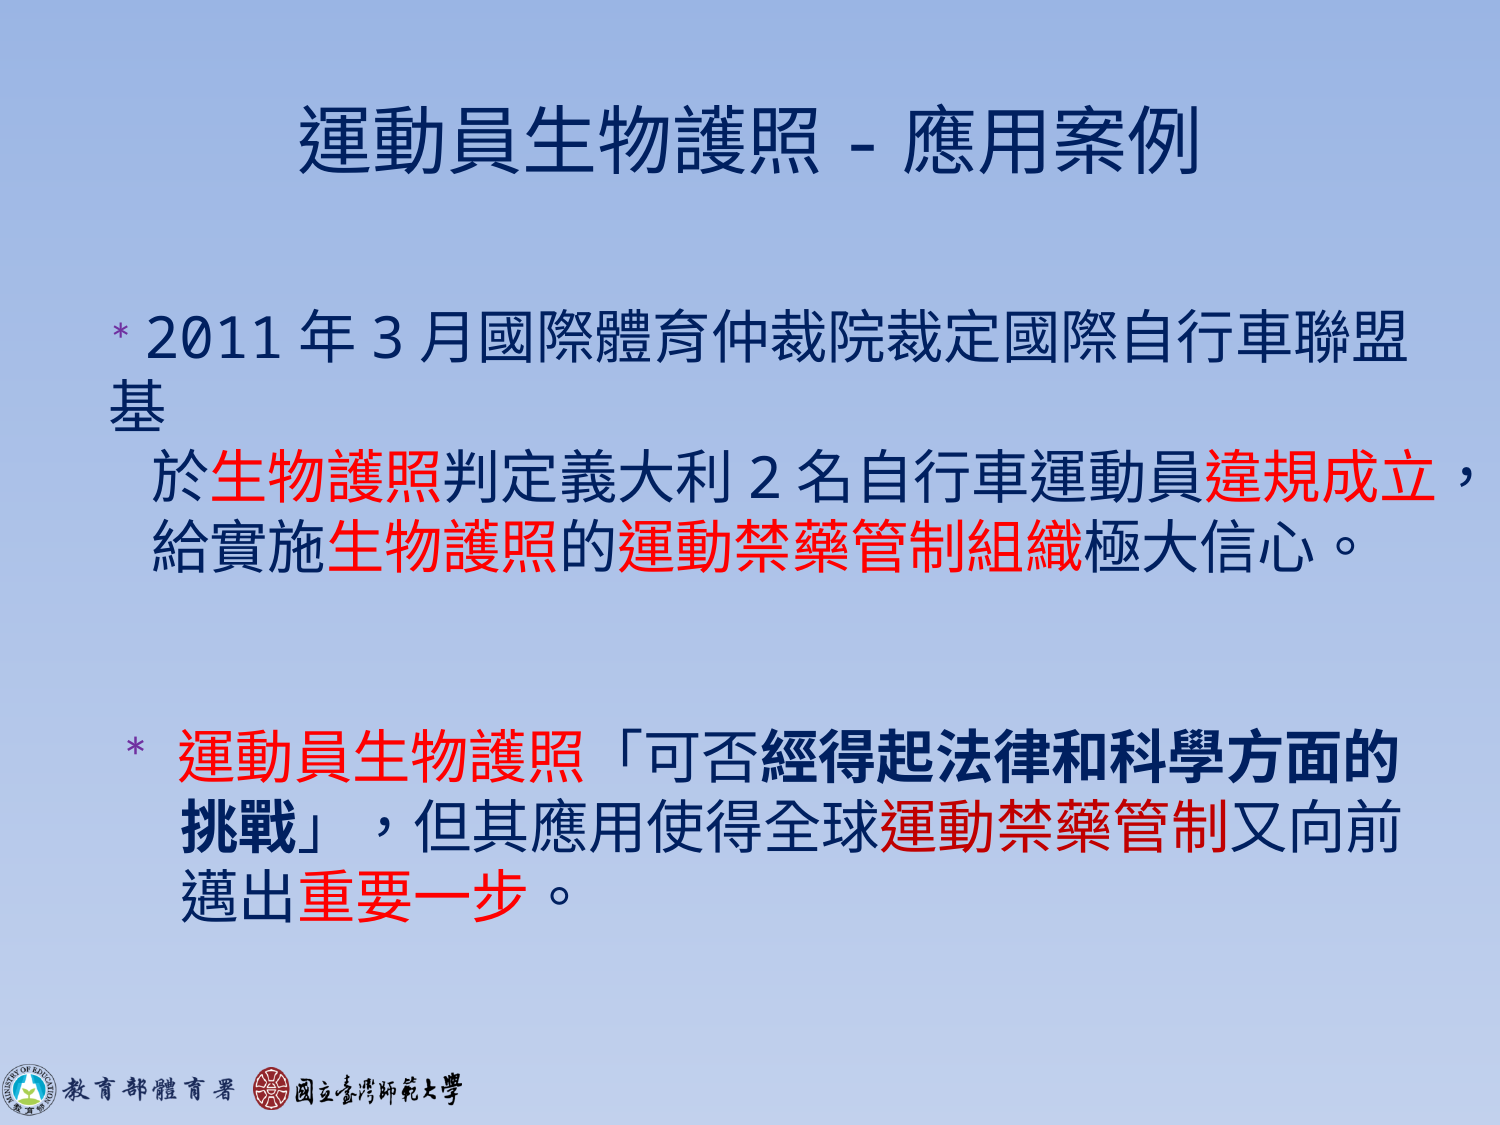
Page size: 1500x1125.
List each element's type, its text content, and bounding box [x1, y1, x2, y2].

title 運動員生物護照-應用案例 [75, 45, 1426, 233]
text_box * 2011年3月國際體育仲裁院裁定國際自行車聯盟基 於生物護照判定義大利2名自行車運動員違規成立， 給實施生物護照的運動禁藥管制組織極大信心。 * 運動員生物護照「可否經得起法律和科學方面的 挑戰」，但其應用使得全球運動禁藥管制又向前 邁出重要一步。 [93, 233, 1456, 1007]
